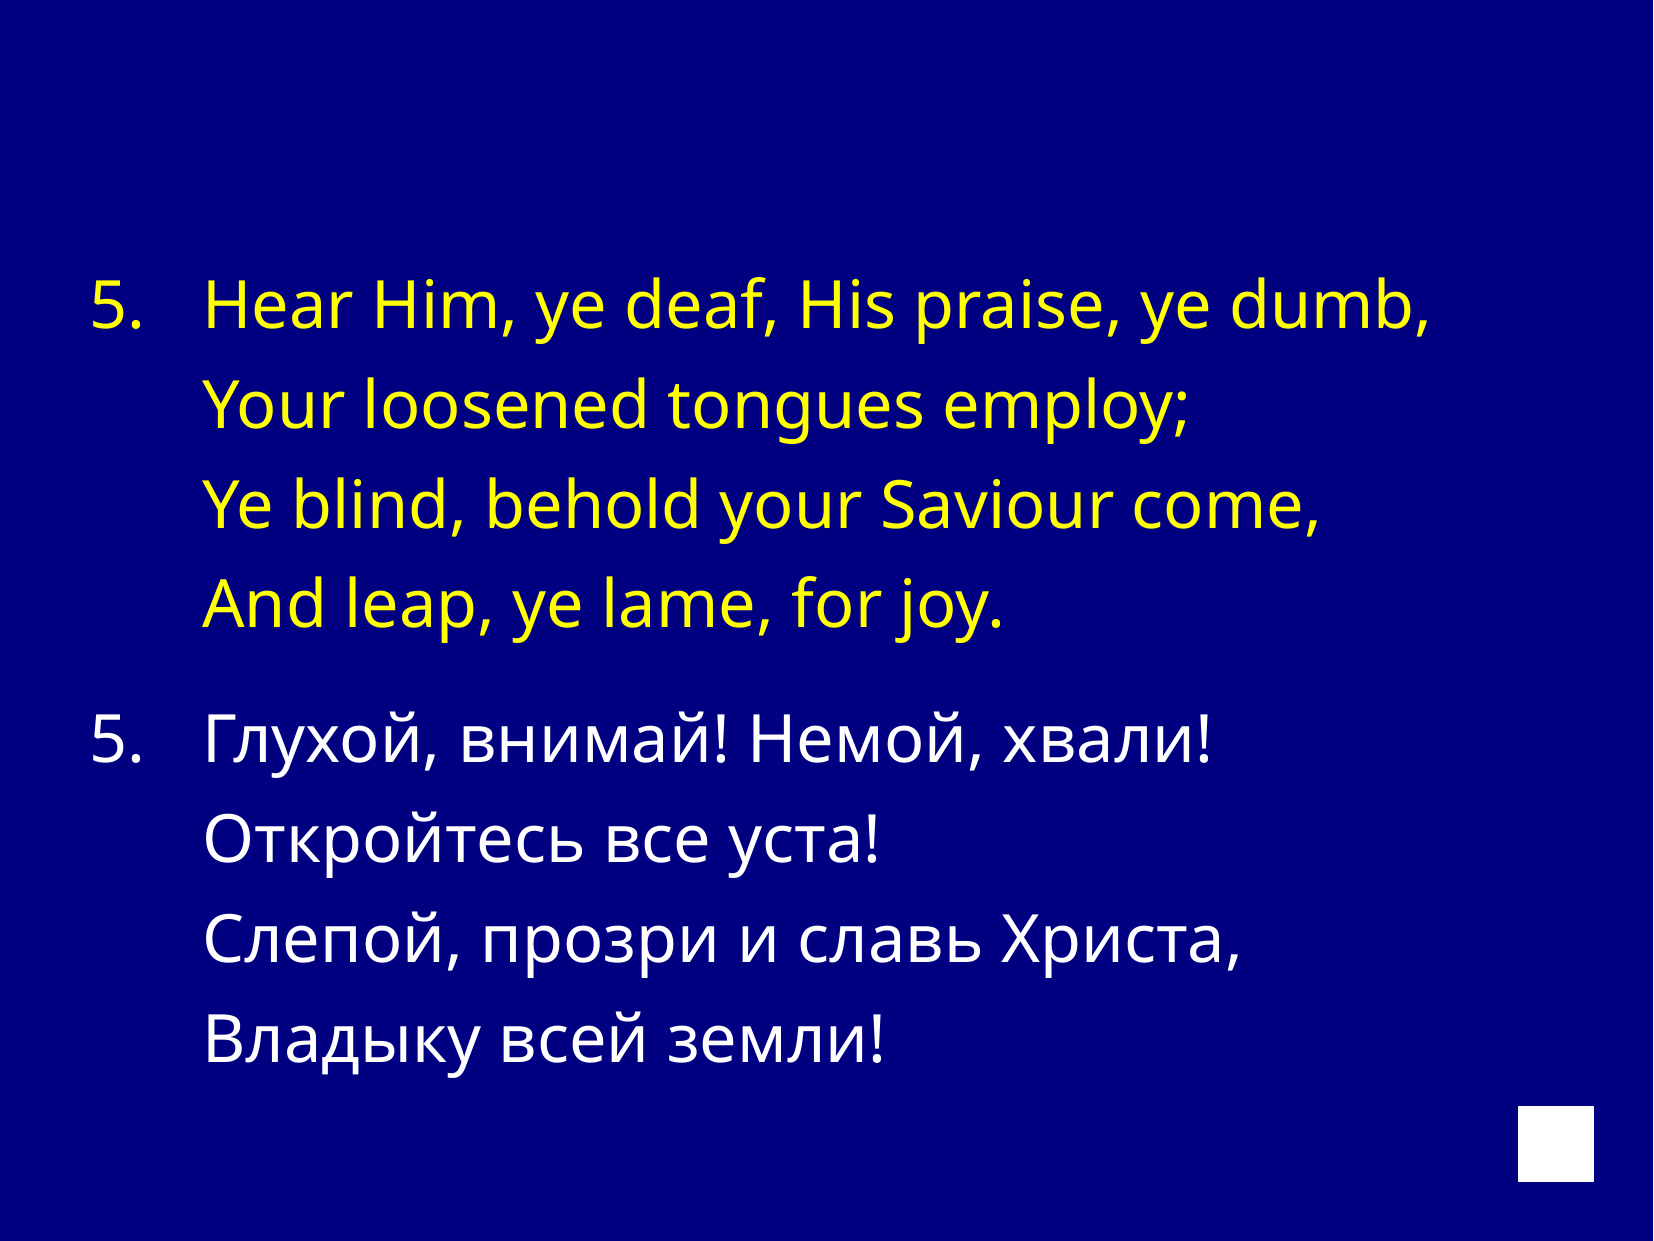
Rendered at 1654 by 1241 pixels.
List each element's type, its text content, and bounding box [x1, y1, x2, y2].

text_box [1518, 1106, 1594, 1182]
text_box 5. Глухой, внимай! Немой, хвали! Откройтесь все уста! Слепой, прозри и славь Христа, Владыку всей земли! [75, 675, 1576, 1163]
text_box 5. Hear Him, ye deaf, His praise, ye dumb, Your loosened tongues employ; Ye blind, behold your Saviour come, And leap, ye lame, for joy. [75, 150, 1576, 638]
